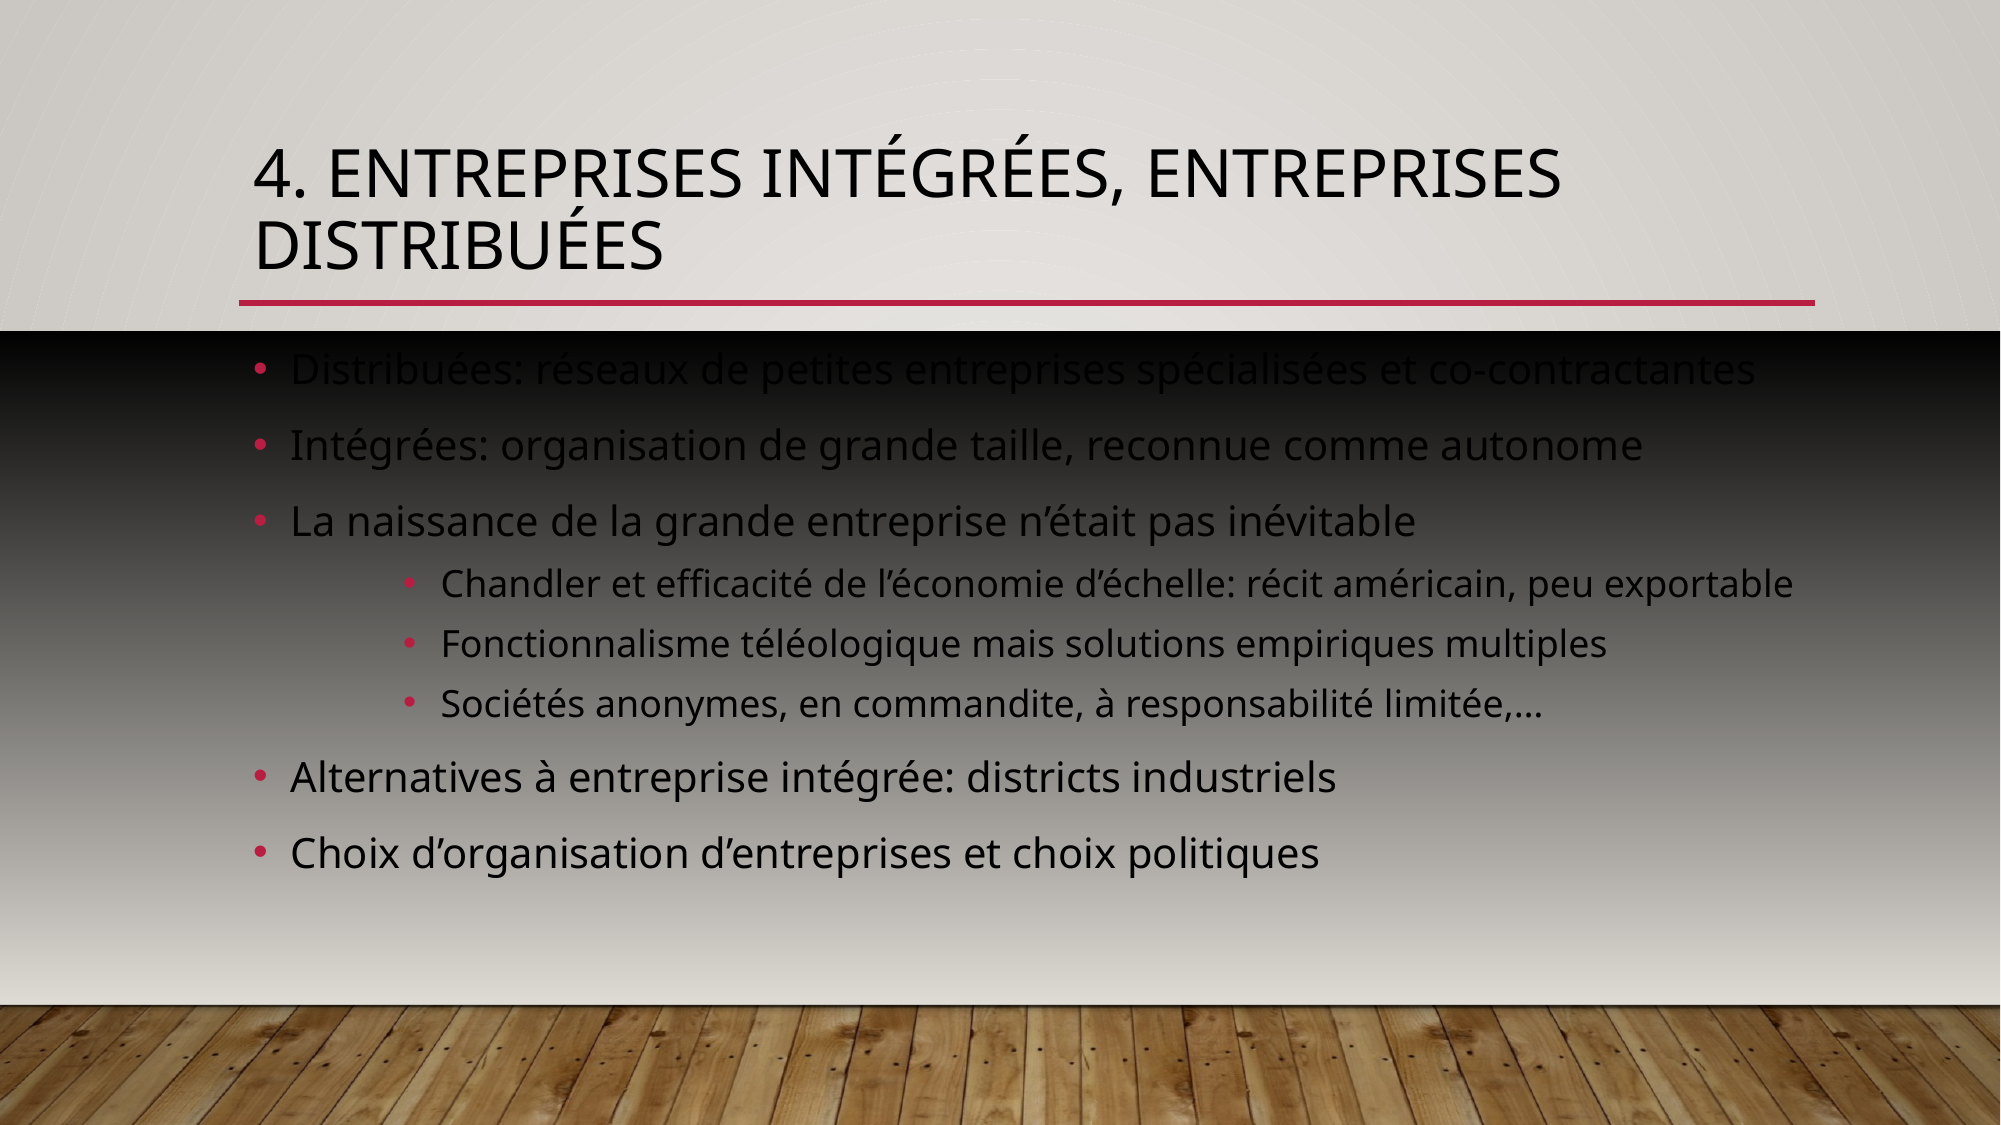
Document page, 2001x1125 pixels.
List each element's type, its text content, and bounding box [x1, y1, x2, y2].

list Distribuées: réseaux de petites entreprises spécialisées et co-contractantes Intégrées: organisation de grande taille, reconnue comme autonome La naissance de la grande entreprise n’était pas inévitable Chandler et efficacité de l’économie d’échelle: récit américain, peu exportable Fonctionnalisme téléologique mais solutions empiriques multiples Sociétés anonymes, en commandite, à responsabilité limitée,… Alternatives à entreprise intégrée: districts industriels Choix d’organisation d’entreprises et choix politiques [238, 330, 1814, 897]
title 4. Entreprises intégrées, entreprises distribuées [238, 131, 1814, 305]
